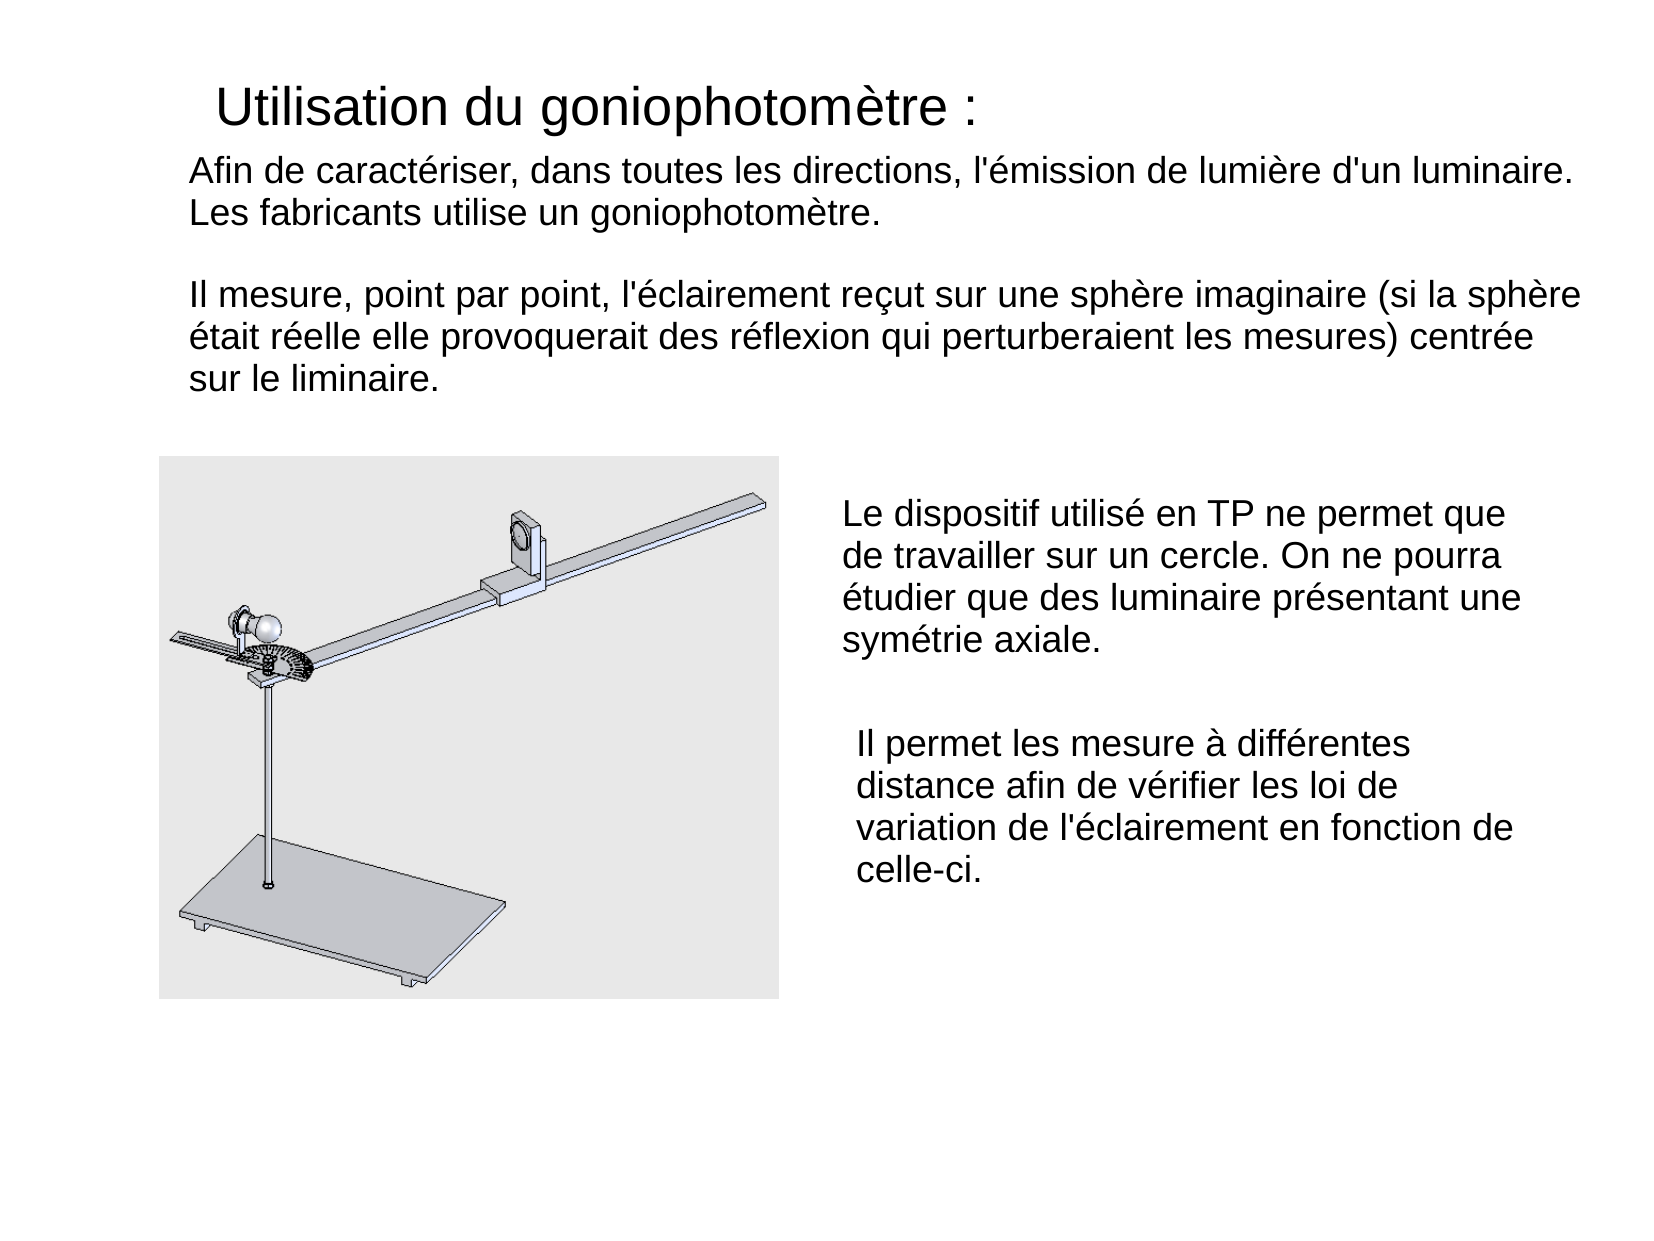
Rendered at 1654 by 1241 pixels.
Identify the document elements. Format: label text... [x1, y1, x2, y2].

text_box Il permet les mesure à différentes distance afin de vérifier les loi de variation de l'éclairement en fonction de celle-ci. [841, 715, 1557, 899]
text_box Afin de caractériser, dans toutes les directions, l'émission de lumière d'un luminaire. Les fabricants utilise un goniophotomètre. [174, 142, 1600, 242]
text_box Il mesure, point par point, l'éclairement reçut sur une sphère imaginaire (si la sphère était réelle elle provoquerait des réflexion qui perturberaient les mesures) centrée sur le liminaire. [174, 266, 1600, 408]
text_box Utilisation du goniophotomètre : [200, 68, 992, 142]
text_box Le dispositif utilisé en TP ne permet que de travailler sur un cercle. On ne pourra étudier que des luminaire présentant une symétrie axiale. [827, 484, 1557, 668]
picture [159, 456, 779, 1000]
